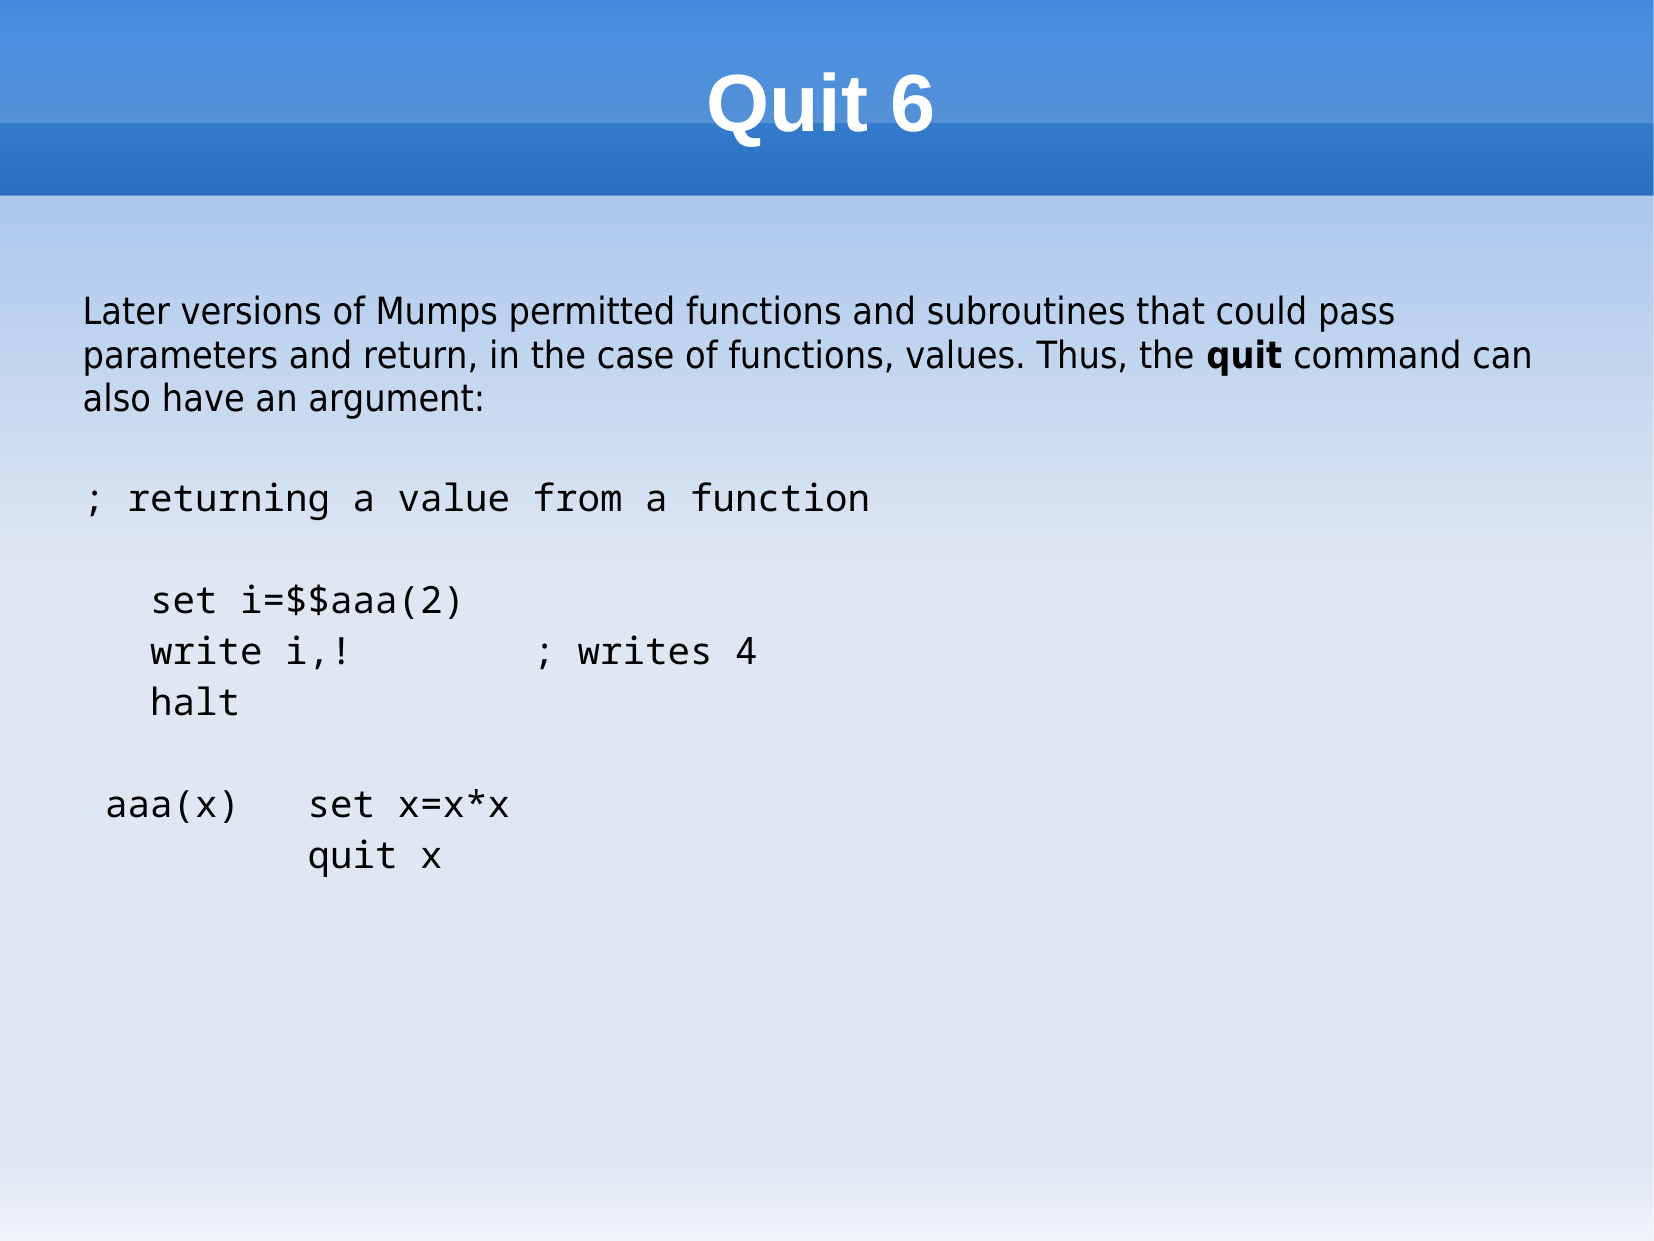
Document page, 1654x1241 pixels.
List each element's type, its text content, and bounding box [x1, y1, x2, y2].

title Quit 6 [76, 0, 1565, 208]
list Later versions of Mumps permitted functions and subroutines that could pass parameters and return, in the case of functions, values. Thus, the quit command can also have an argument: ; returning a value from a function set i=$$aaa(2) write i,! ; writes 4 halt aaa(x) set x=x*x quit x [82, 290, 1571, 1109]
picture [0, 0, 1654, 1241]
